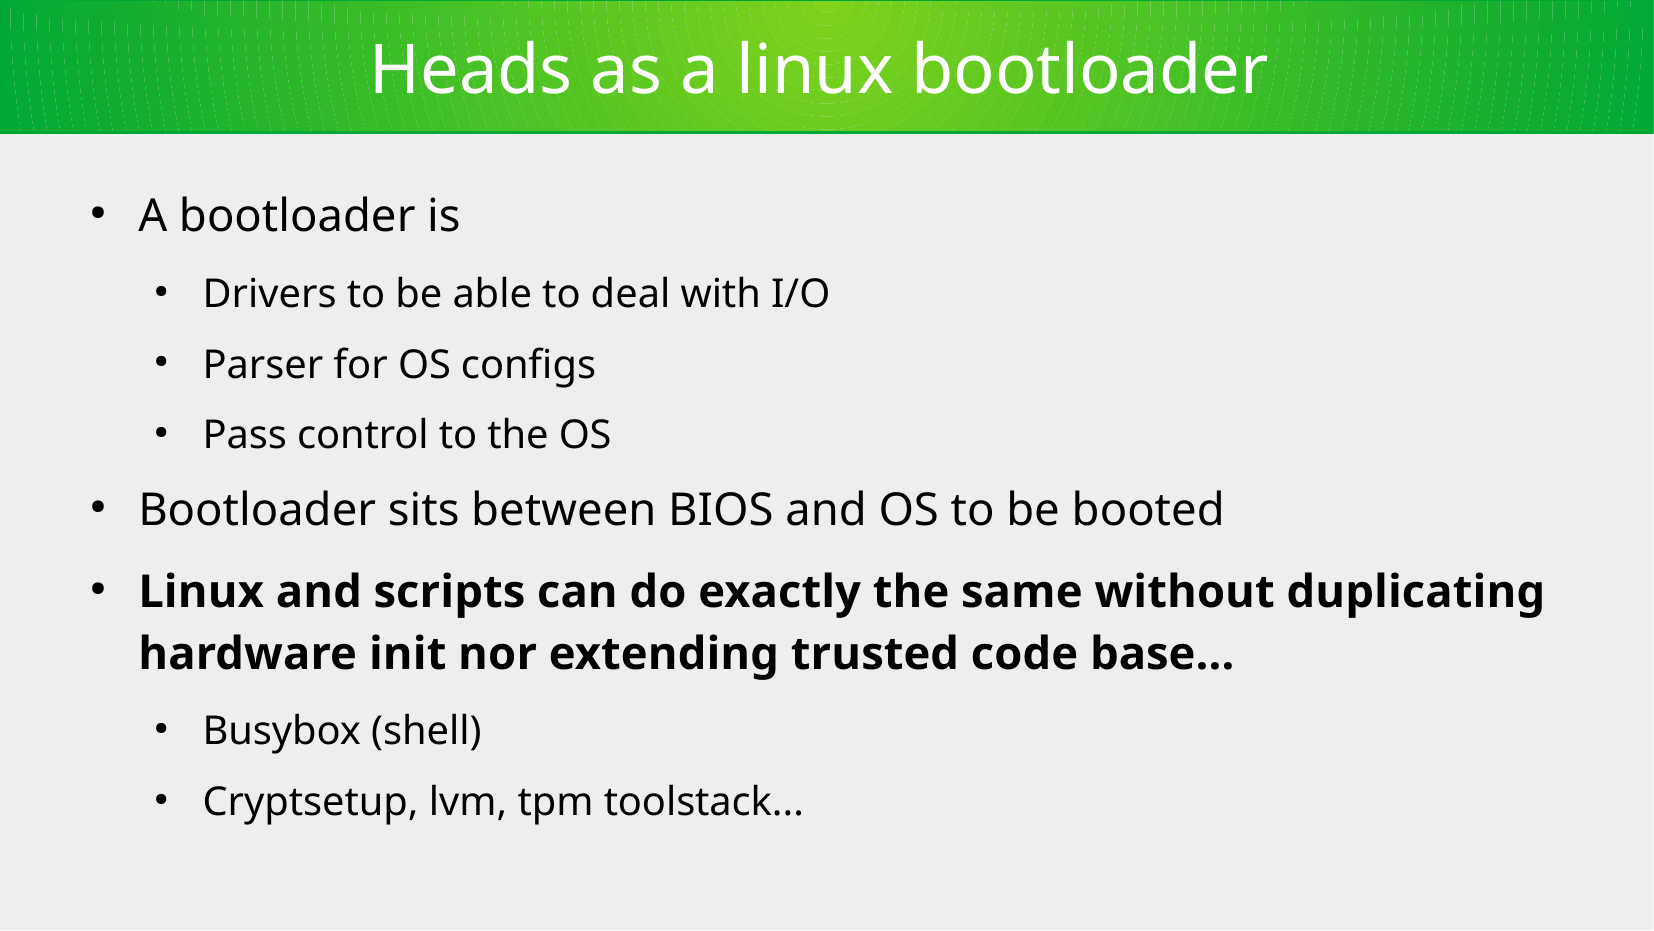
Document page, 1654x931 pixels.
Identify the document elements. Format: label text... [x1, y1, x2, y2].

title Heads as a linux bootloader [73, 14, 1565, 119]
list A bootloader is Drivers to be able to deal with I/O Parser for OS configs Pass control to the OS Bootloader sits between BIOS and OS to be booted Linux and scripts can do exactly the same without duplicating hardware init nor extending trusted code base… Busybox (shell) Cryptsetup, lvm, tpm toolstack... [73, 183, 1565, 833]
